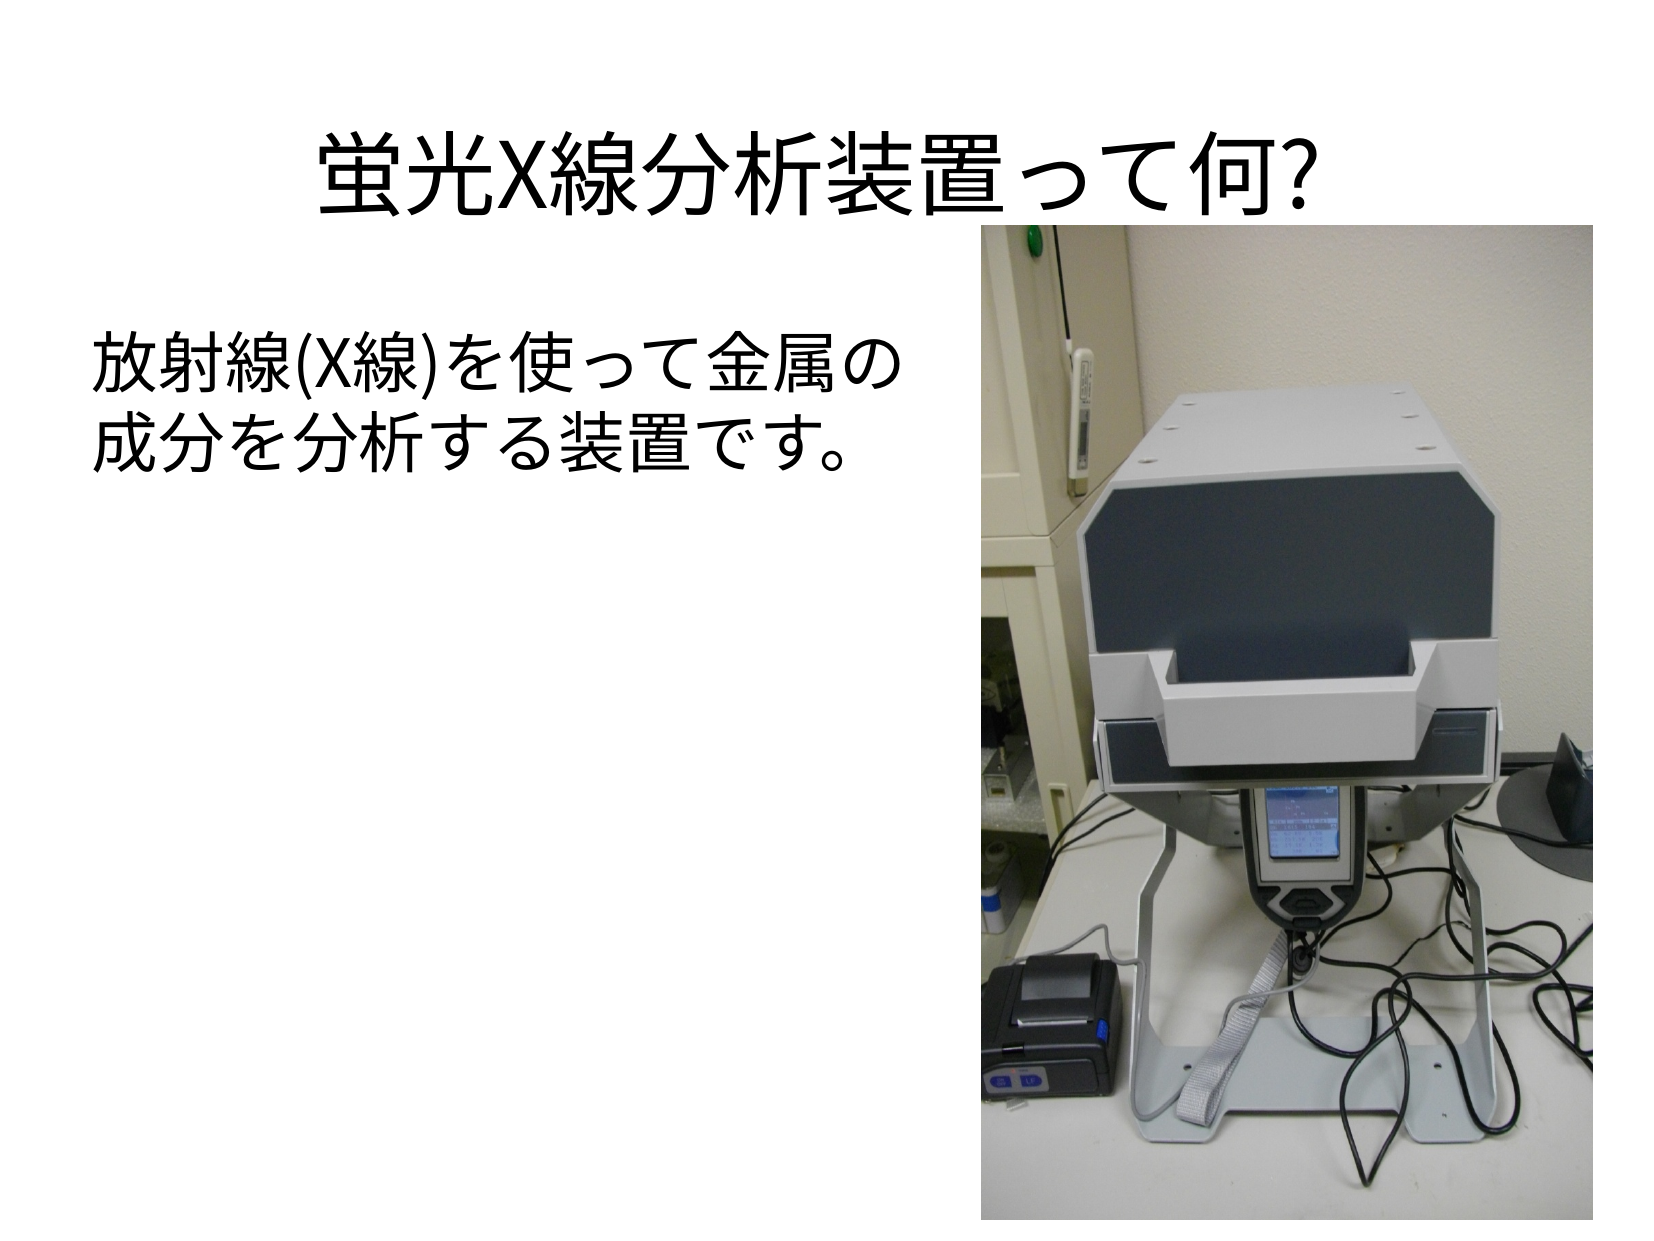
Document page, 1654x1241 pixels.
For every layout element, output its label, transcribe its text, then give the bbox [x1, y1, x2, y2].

title 蛍光X線分析装置って何? [73, 68, 1562, 276]
picture [981, 225, 1593, 1220]
list 放射線(X線)を使って金属の成分を分析する装置です。 [91, 211, 945, 1068]
